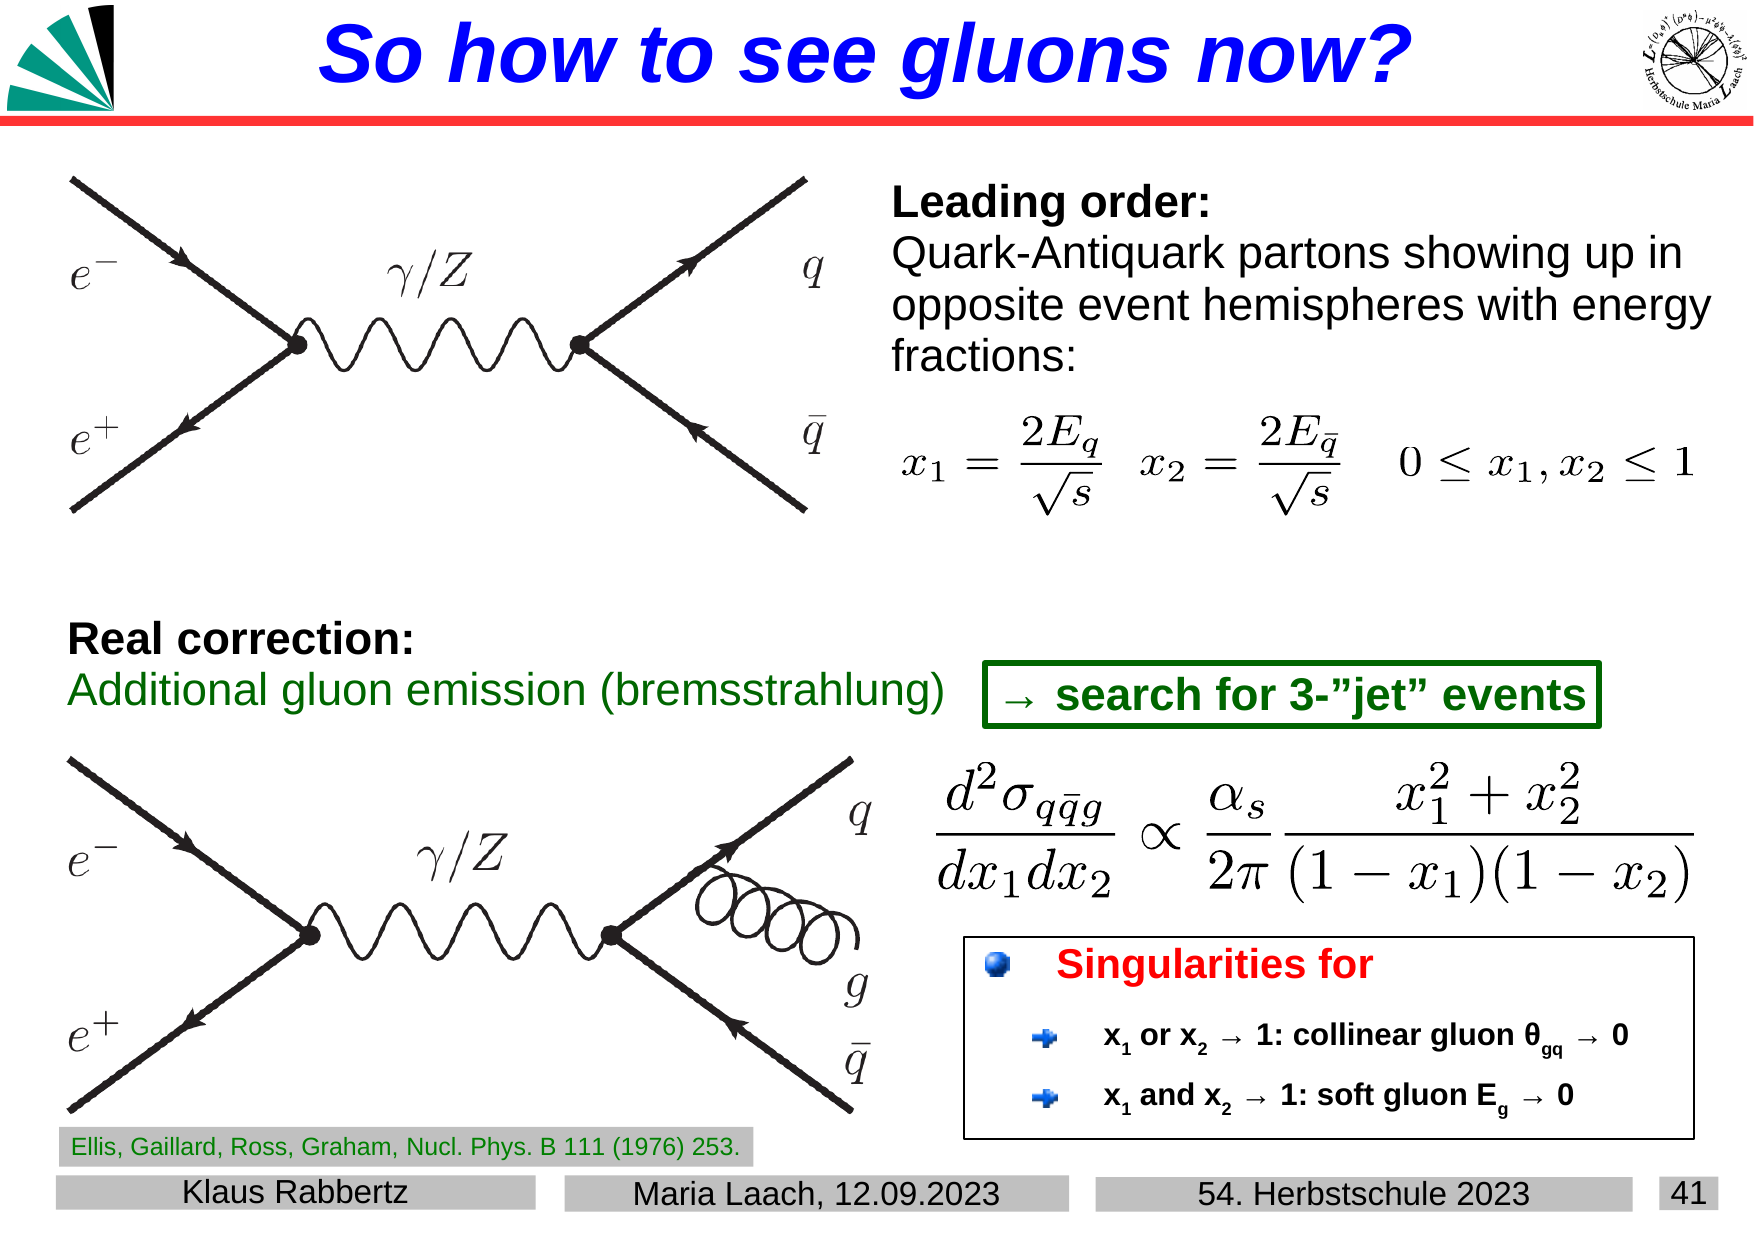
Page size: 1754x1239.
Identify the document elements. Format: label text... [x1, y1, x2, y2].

text_box Ellis, Gaillard, Ross, Graham, Nucl. Phys. B 111 (1976) 253. [59, 1126, 754, 1167]
picture [58, 750, 886, 1125]
text_box → search for 3-”jet” events [984, 663, 1600, 727]
picture [900, 415, 1102, 516]
text_box Leading order: Quark-Antiquark partons showing up in opposite event hemispheres with energy fractions: [879, 170, 1725, 387]
picture [1643, 10, 1747, 110]
picture [59, 168, 834, 521]
text_box Singularities for x1 or x2 → 1: collinear gluon θgq → 0 x1 and x2 → 1: soft gluon Eg → 0 [963, 937, 1694, 1139]
picture [936, 762, 1694, 904]
picture [7, 5, 114, 112]
picture [1398, 447, 1697, 484]
title So how to see gluons now? [120, 0, 1612, 107]
text_box Real correction: Additional gluon emission (bremsstrahlung) [55, 607, 959, 722]
picture [1138, 415, 1342, 516]
